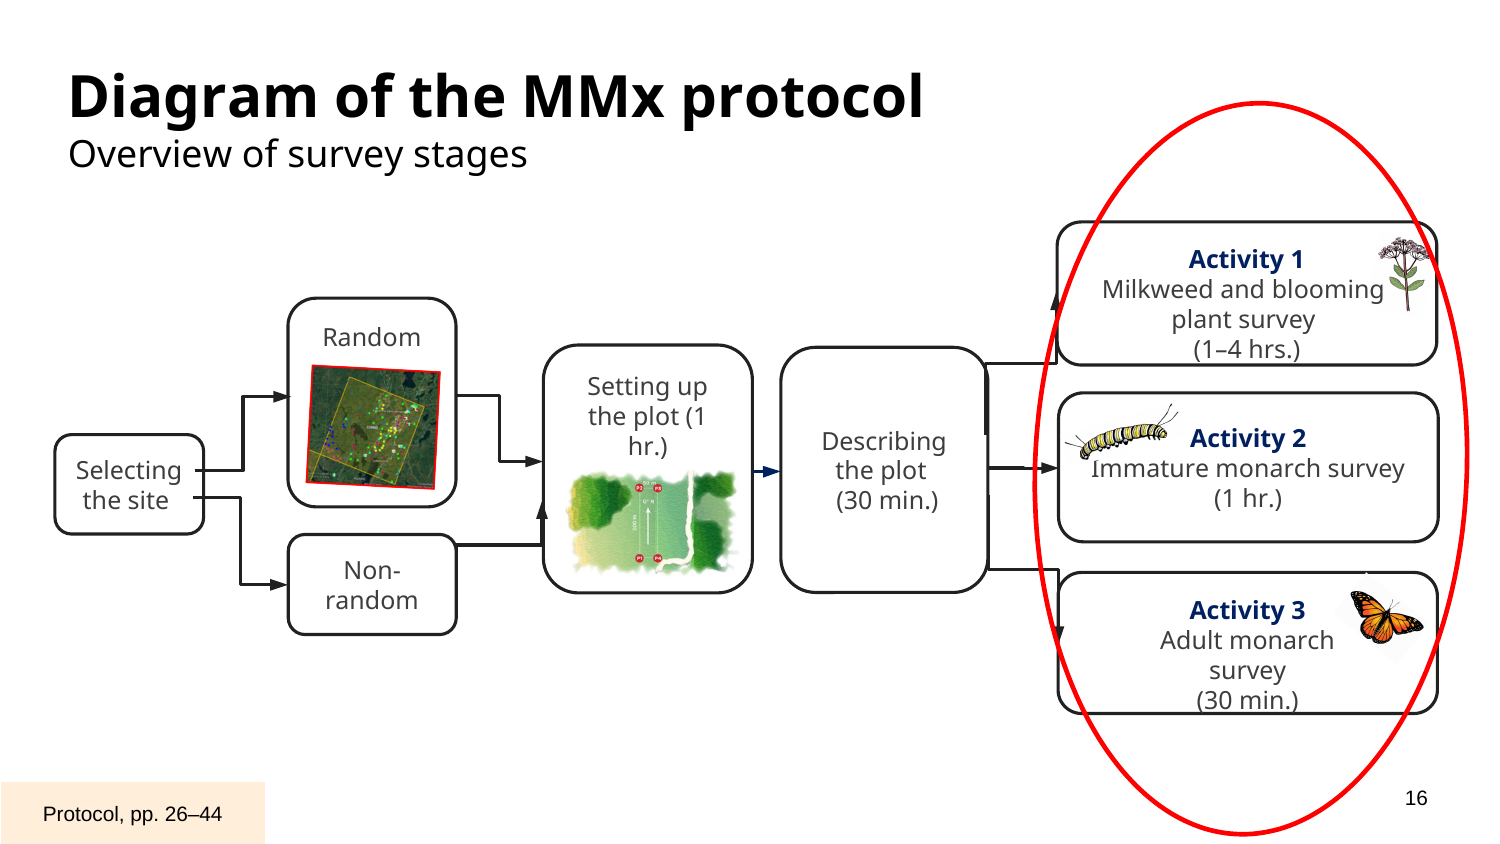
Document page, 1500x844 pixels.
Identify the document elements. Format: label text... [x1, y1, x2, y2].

text_box Activity 1 Milkweed and blooming plant survey (1–4 hrs.) [1057, 221, 1437, 366]
text_box Non-random [288, 534, 457, 635]
text_box Activity 3 Adult monarch survey (30 min.) [1060, 572, 1438, 714]
text_box Protocol, pp. 26–44 [1, 782, 265, 844]
text_box Selecting the site [54, 434, 204, 535]
text_box Activity 2 Immature monarch survey (1 hr.) [1058, 392, 1439, 542]
picture [1332, 572, 1430, 665]
picture [305, 364, 441, 490]
slide_number 16 [1389, 764, 1480, 830]
text_box Activity 3 Adult monarch survey (30 min.) [1409, 650, 1438, 714]
picture [1060, 401, 1186, 468]
text_box Activity 3 Adult monarch survey (30 min.) [1058, 657, 1082, 714]
text_box Diagram of the MMx protocol Overview of survey stages [1121, 120, 1201, 191]
picture [554, 470, 740, 577]
text_box Activity 1 Milkweed and blooming plant survey (1–4 hrs.) [1057, 221, 1094, 308]
text_box Diagram of the MMx protocol Overview of survey stages [52, 44, 1201, 191]
text_box Random [287, 298, 457, 507]
text_box Setting up the plot (1 hr.) [543, 345, 753, 593]
text_box Describing the plot (30 min.) [780, 347, 988, 593]
